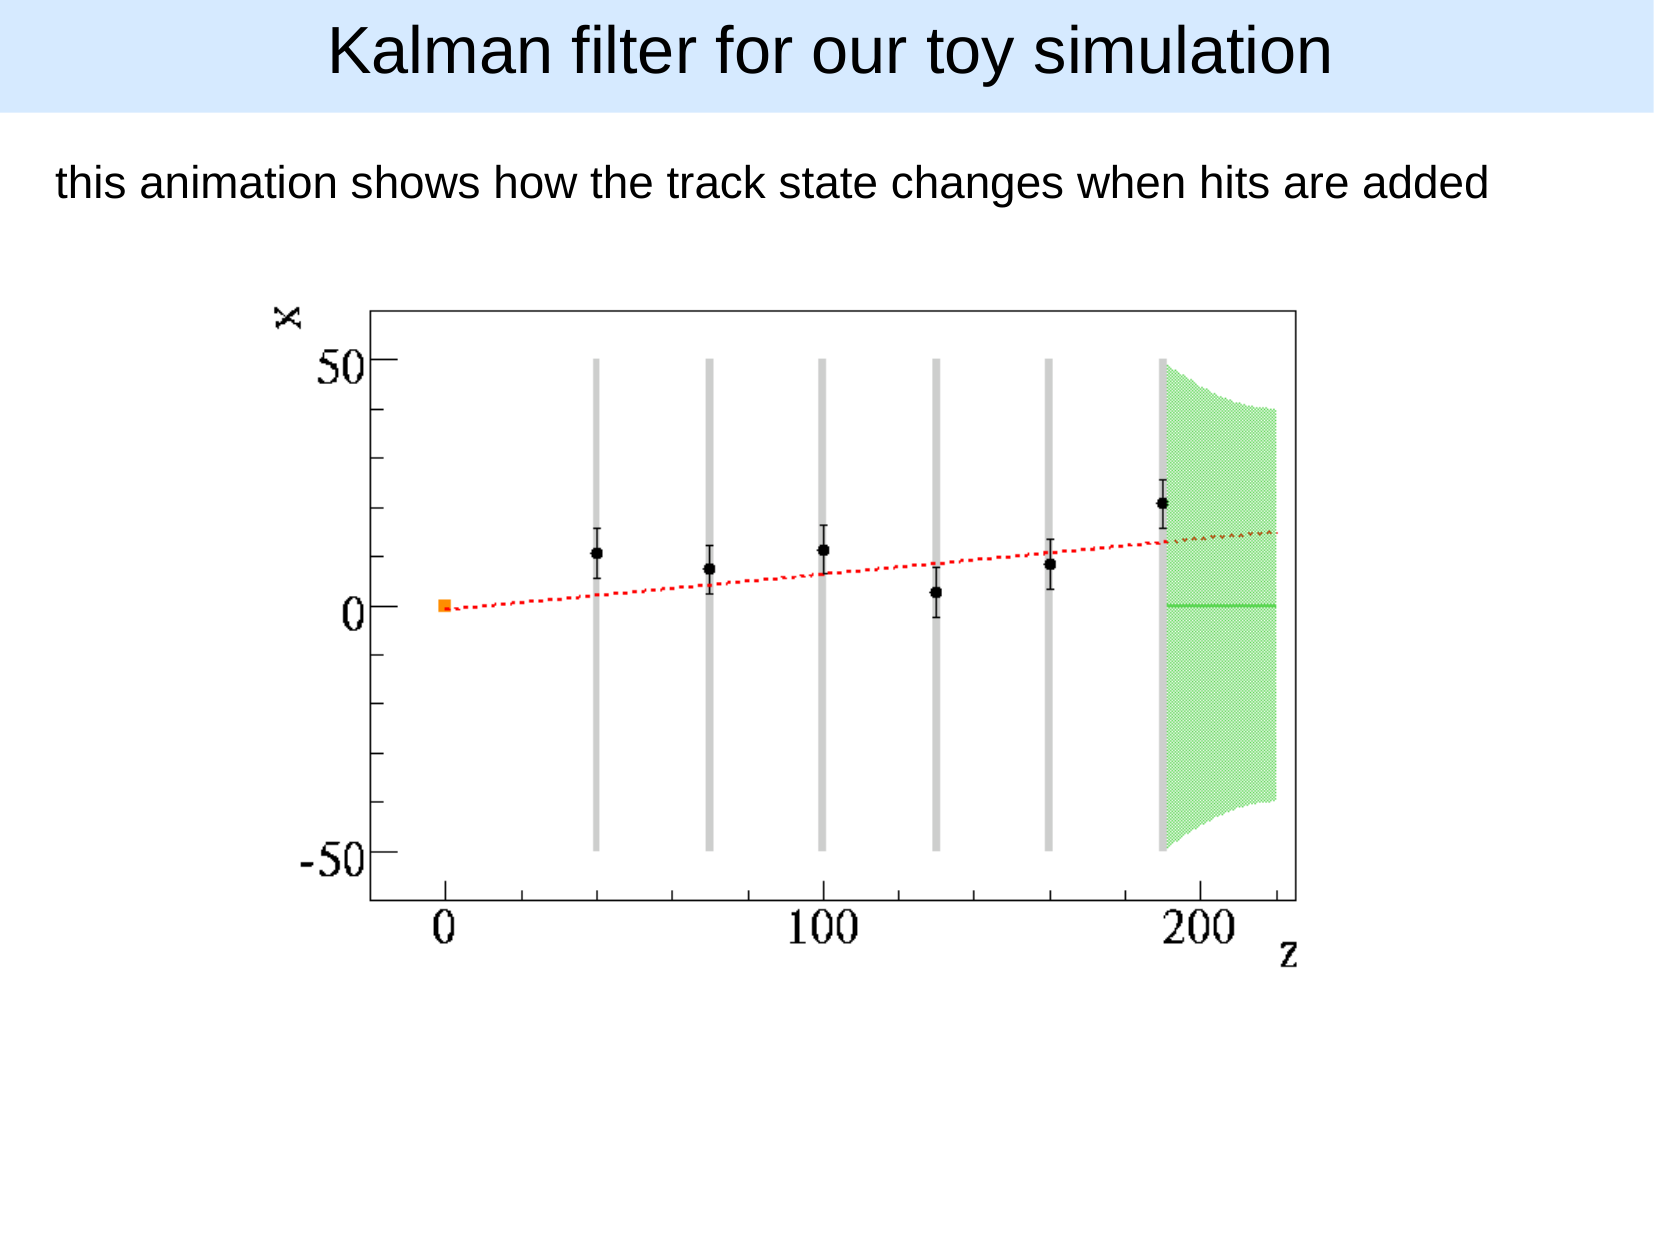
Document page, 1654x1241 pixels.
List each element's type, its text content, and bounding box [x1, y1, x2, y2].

title Kalman filter for our toy simulation [86, 0, 1576, 100]
picture [262, 237, 1350, 976]
list this animation shows how the track state changes when hits are added [37, 156, 1613, 263]
